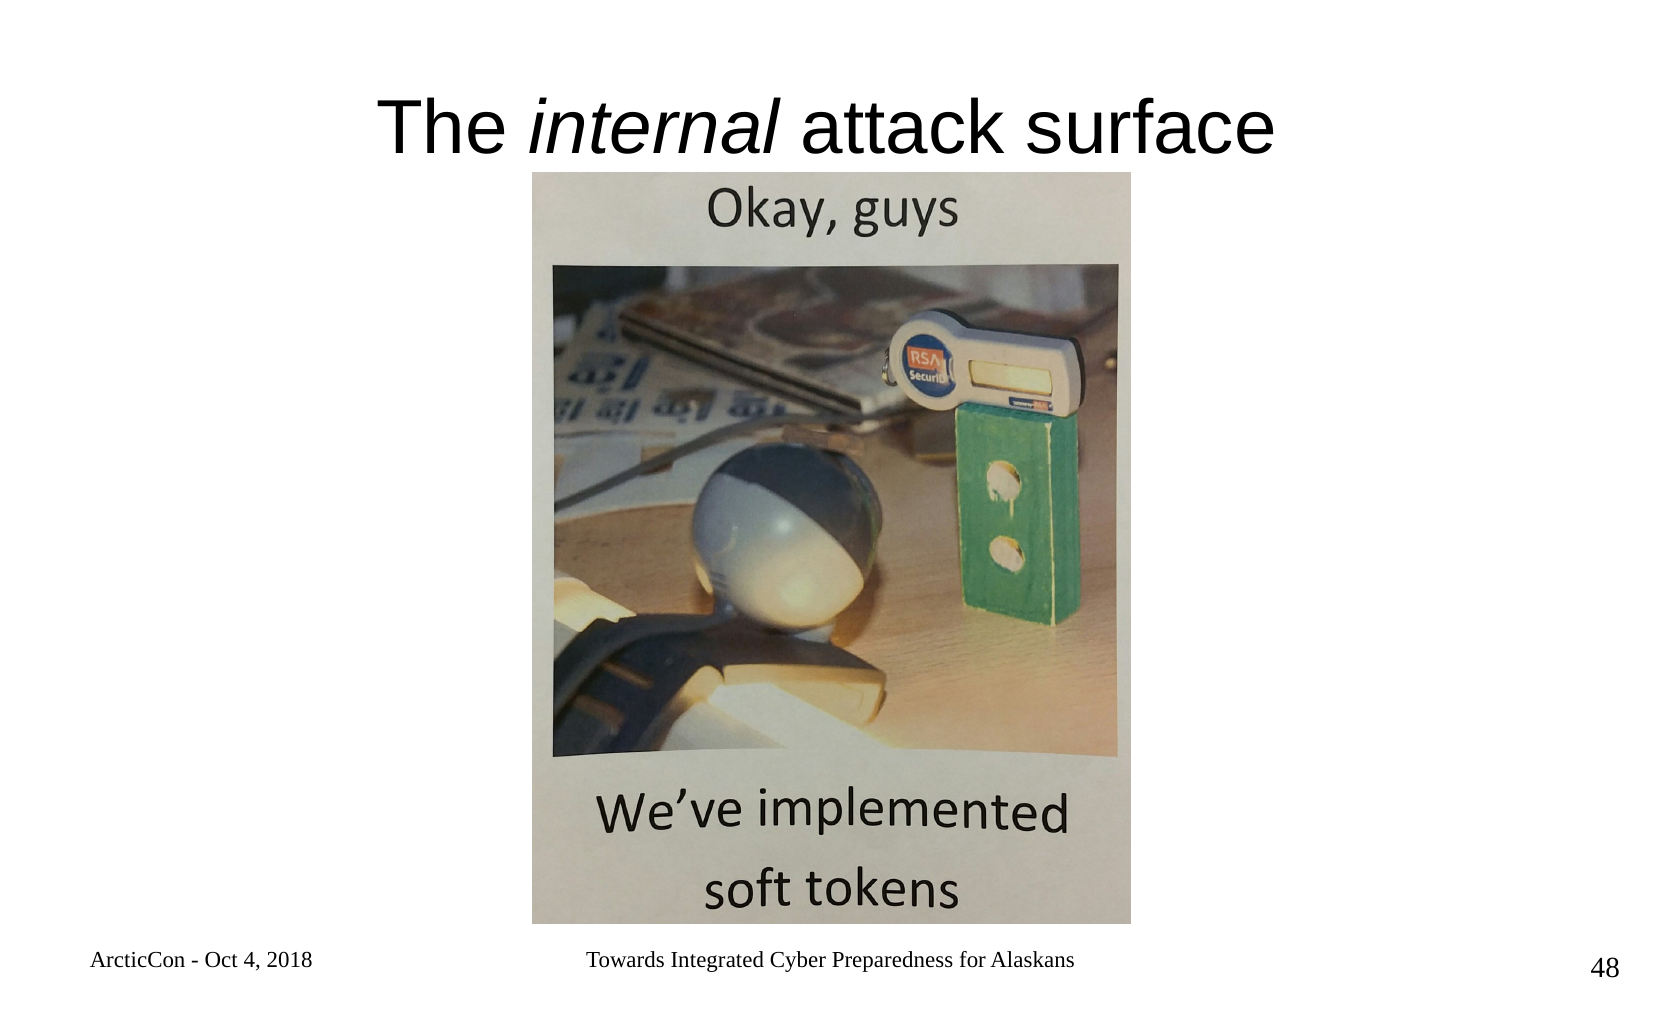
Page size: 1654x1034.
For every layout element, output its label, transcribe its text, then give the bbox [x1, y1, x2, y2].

picture [532, 172, 1131, 924]
text_box <number> [1560, 951, 1621, 1023]
title The internal attack surface [82, 41, 1571, 214]
